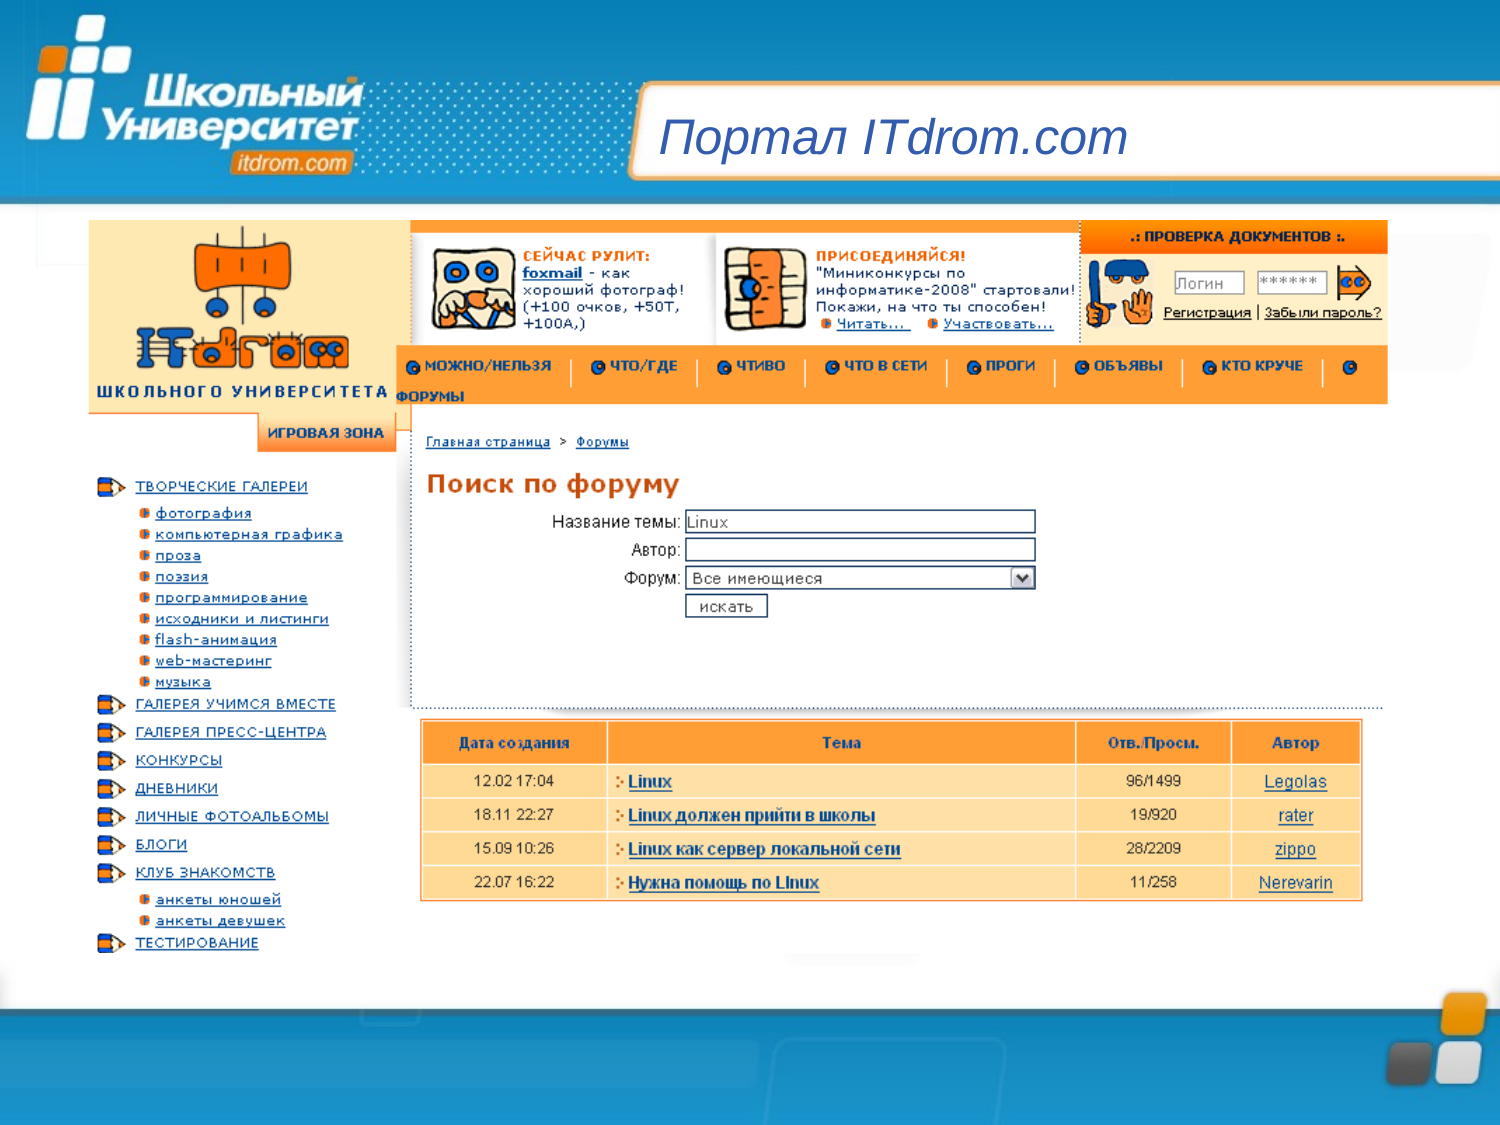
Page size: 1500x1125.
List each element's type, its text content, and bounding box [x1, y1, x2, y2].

picture [0, 13, 1500, 1125]
title Портал ITdrom.com [643, 78, 1483, 197]
